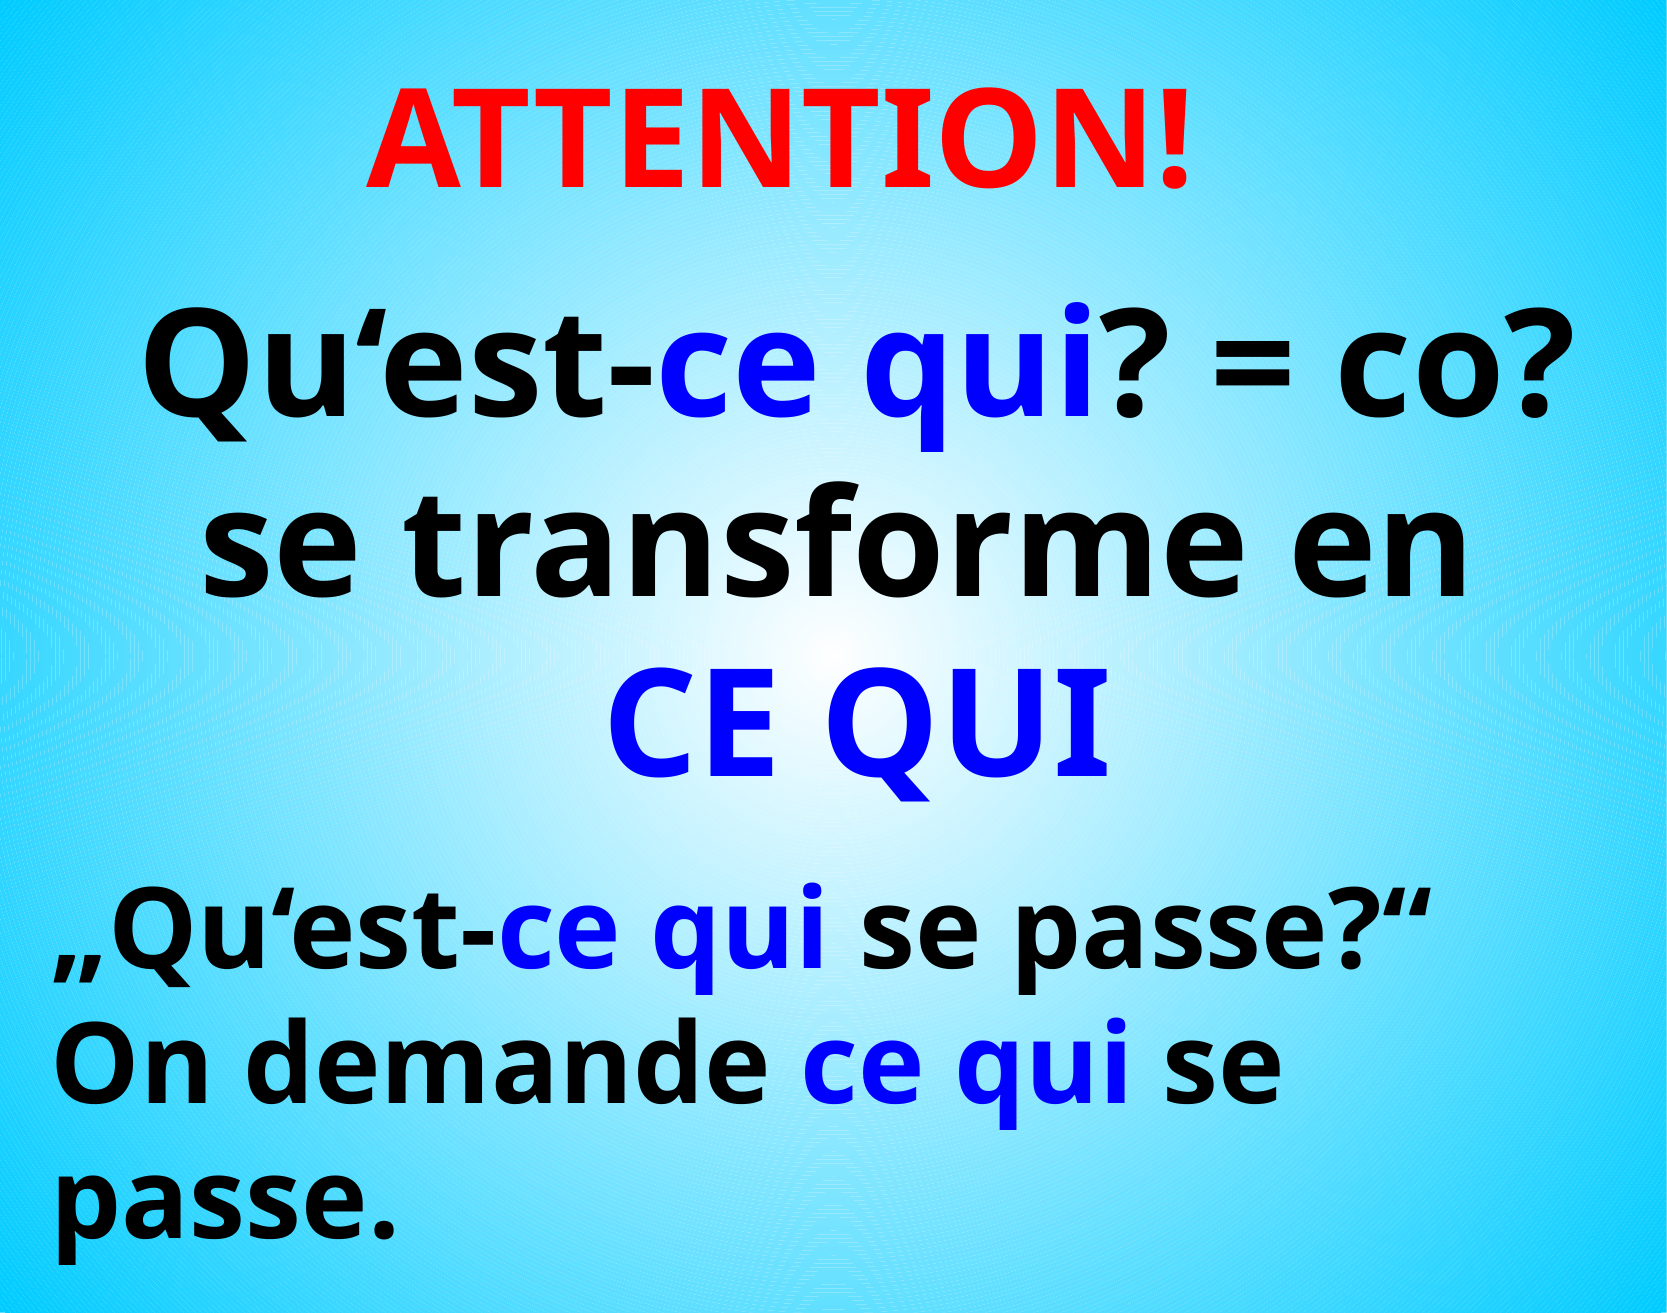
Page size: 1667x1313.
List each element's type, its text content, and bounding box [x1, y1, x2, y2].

text_box Qu‘est-ce qui? = co? se transforme en CE QUI [47, 259, 1667, 815]
text_box „Qu‘est-ce qui se passe?“ On demande ce qui se passe. [35, 848, 1667, 1134]
text_box ATTENTION! [351, 42, 1360, 223]
